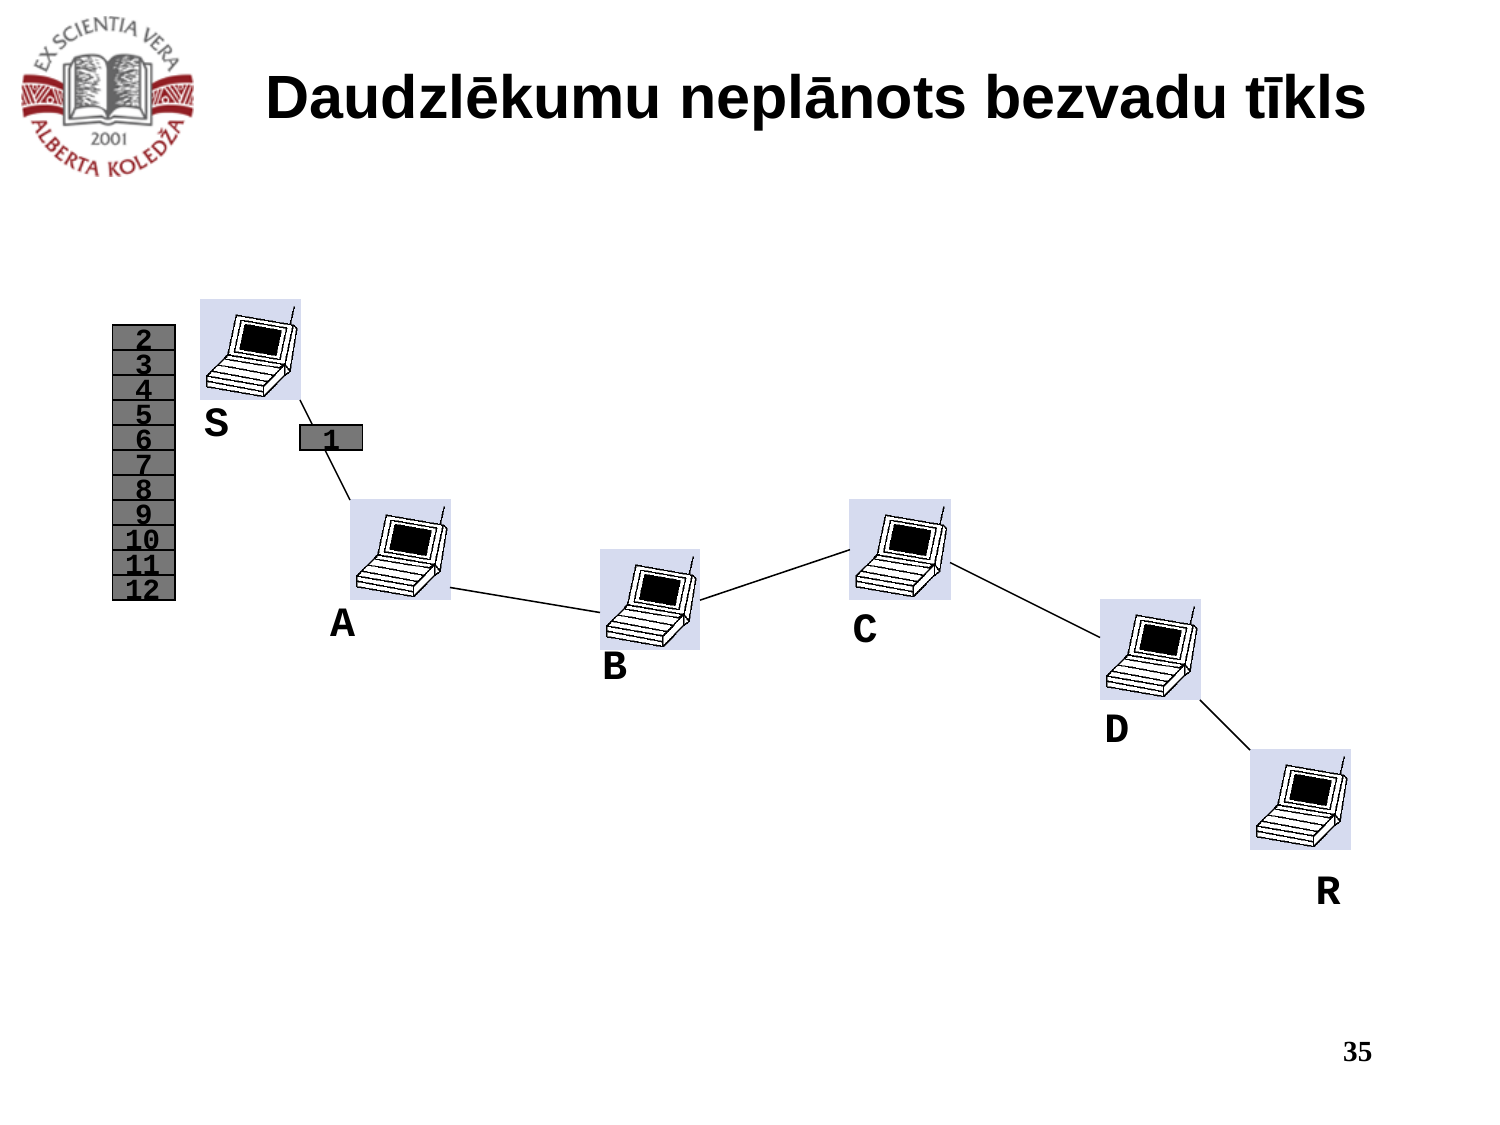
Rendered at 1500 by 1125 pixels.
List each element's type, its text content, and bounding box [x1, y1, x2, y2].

chart [1100, 600, 1201, 700]
text_box 11 [112, 549, 175, 574]
chart [849, 500, 951, 601]
text_box <skaitlis> [1074, 1025, 1388, 1101]
text_box C [837, 592, 893, 659]
text_box B [587, 630, 642, 696]
text_box A [315, 587, 370, 653]
chart [600, 549, 700, 651]
chart [200, 299, 301, 400]
text_box 4 [112, 374, 175, 399]
chart [350, 500, 451, 601]
text_box 7 [112, 449, 175, 474]
text_box 2 [112, 324, 175, 349]
text_box 9 [112, 499, 175, 524]
text_box R [1300, 855, 1356, 921]
title Daudzlēkumu neplānots bezvadu tīkls [187, 44, 1425, 150]
text_box 8 [112, 474, 175, 499]
text_box 12 [112, 574, 175, 600]
chart [1250, 750, 1351, 850]
picture [21, 16, 194, 177]
text_box 5 [112, 399, 175, 424]
text_box 1 [300, 424, 363, 450]
text_box S [189, 387, 244, 454]
text_box 3 [112, 349, 175, 374]
text_box 6 [112, 424, 175, 449]
text_box D [1089, 692, 1145, 759]
text_box 10 [112, 524, 175, 549]
text_box 10 [148, 533, 154, 546]
